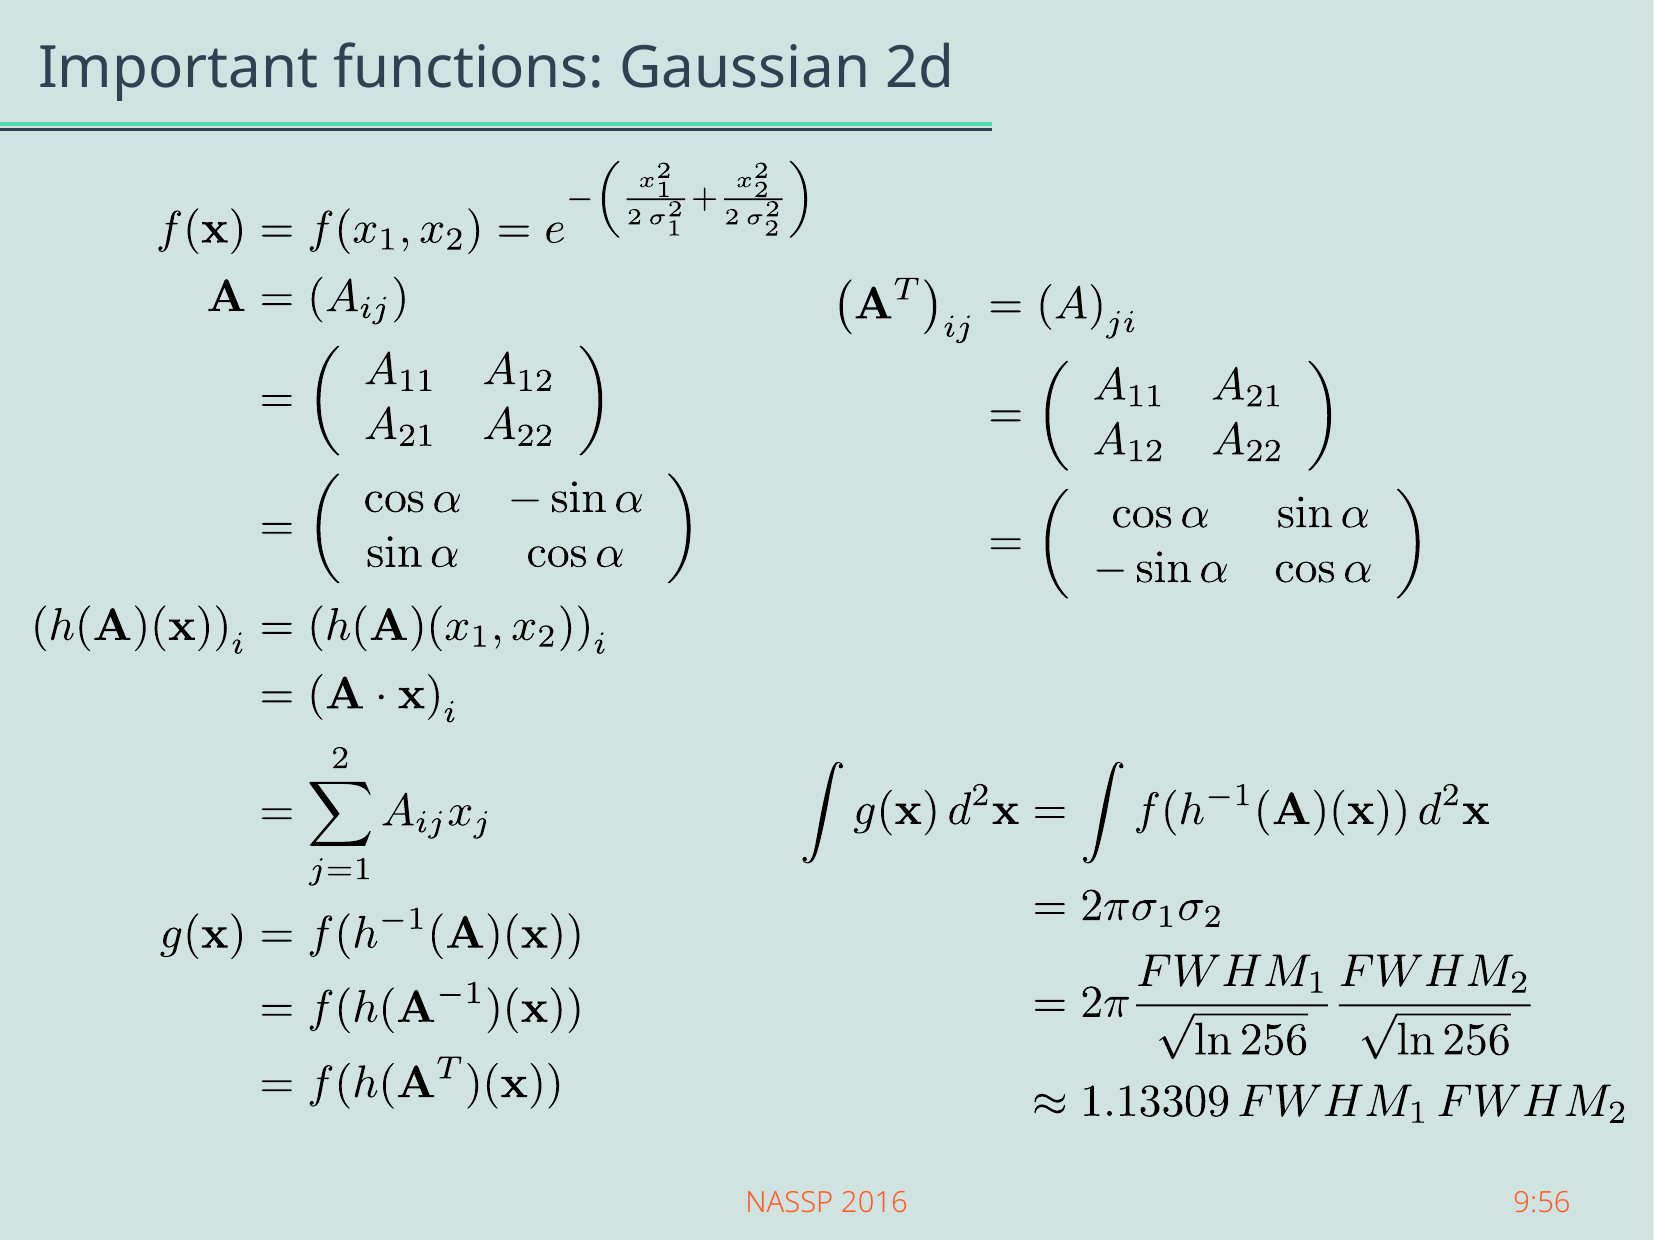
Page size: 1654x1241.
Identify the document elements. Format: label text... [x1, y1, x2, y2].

text_box [30, 147, 1637, 1170]
text_box Important functions: Gaussian 2d [23, 17, 1063, 103]
